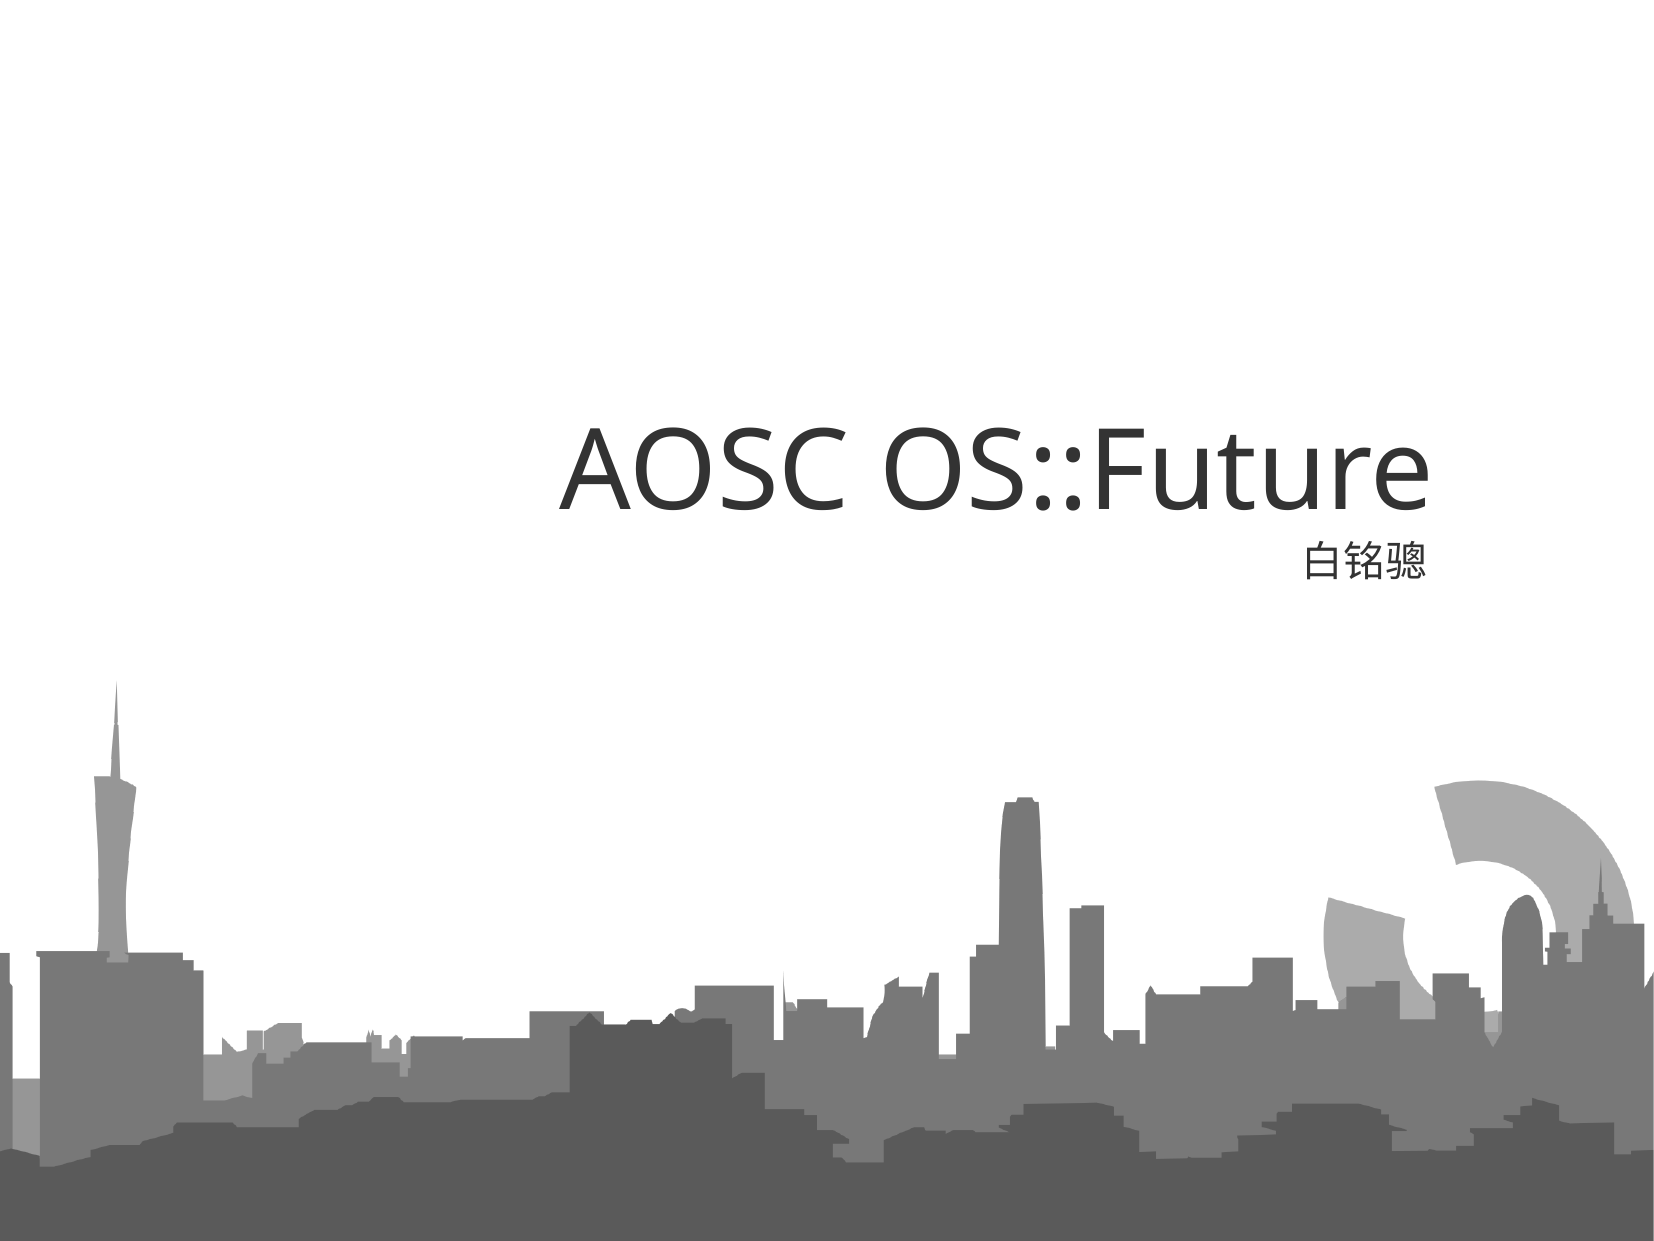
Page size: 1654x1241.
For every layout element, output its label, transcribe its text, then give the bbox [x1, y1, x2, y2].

title 白铭骢 [1216, 456, 1512, 665]
title AOSC OS::Future [0, 362, 1435, 570]
picture [0, 0, 1654, 1241]
